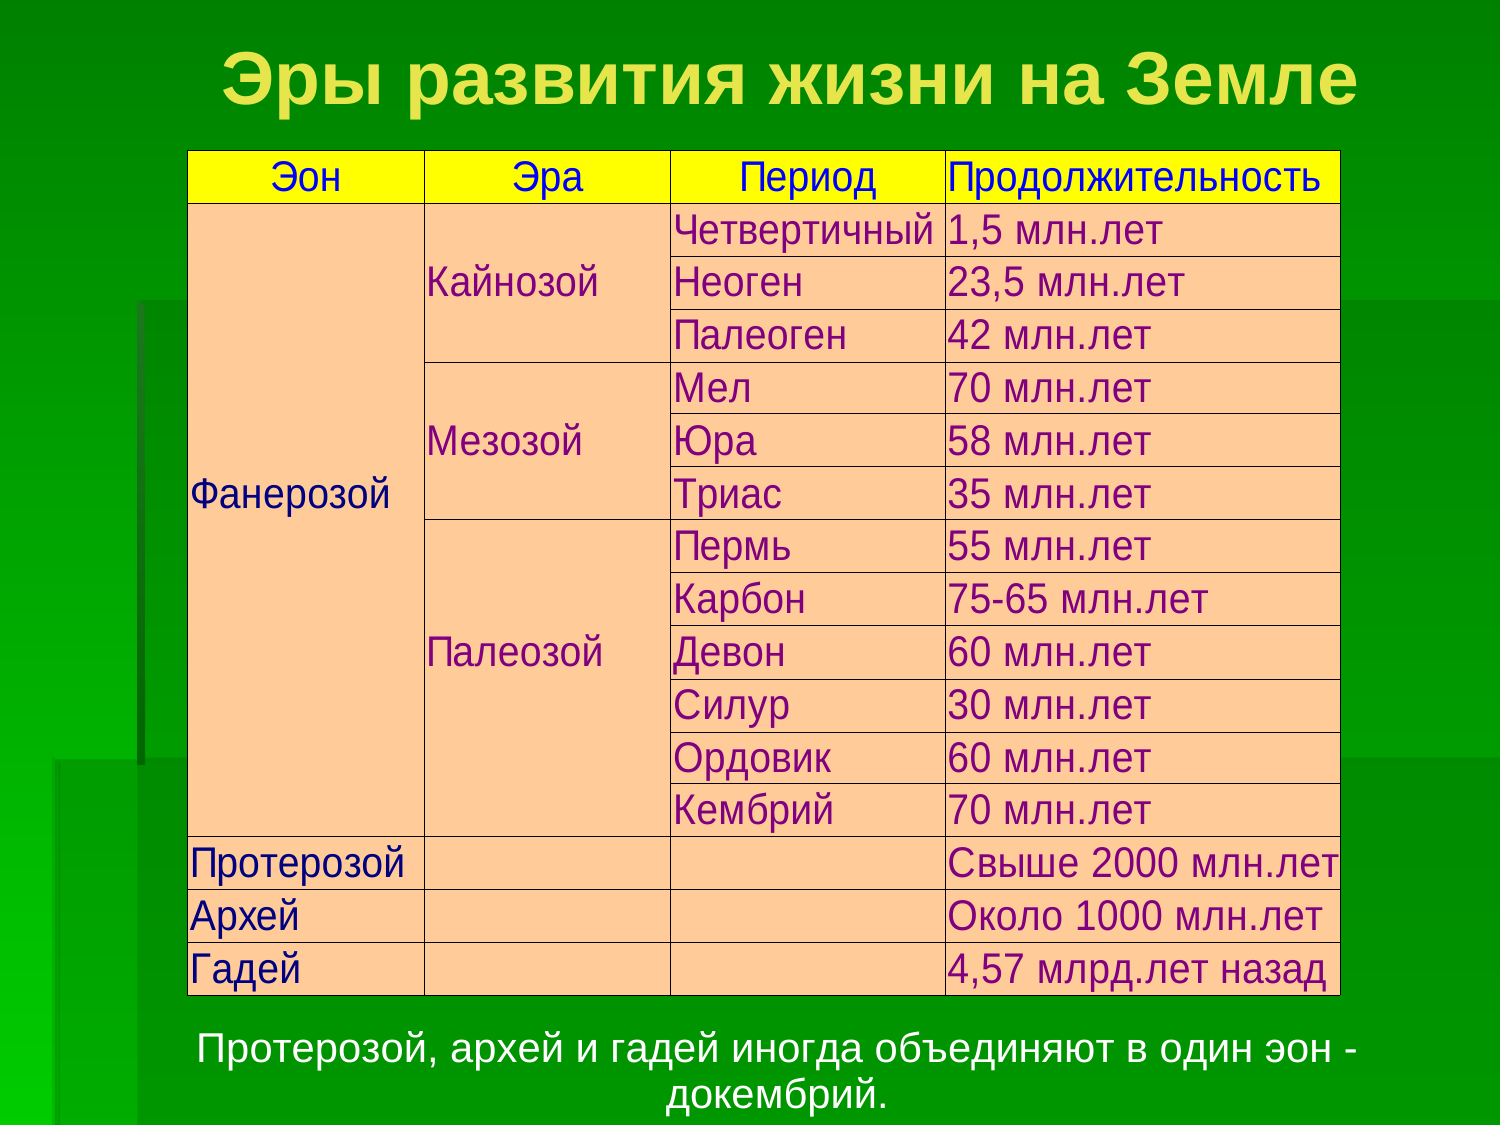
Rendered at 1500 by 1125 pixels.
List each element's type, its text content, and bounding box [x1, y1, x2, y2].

text_box [59, 29, 1418, 131]
text_box Протерозой, архей и гадей иногда объединяют в один эон - докембрий. [87, 1016, 1468, 1125]
text_box Эры развития жизни на Земле [141, 29, 1441, 129]
chart [185, 148, 1343, 1016]
